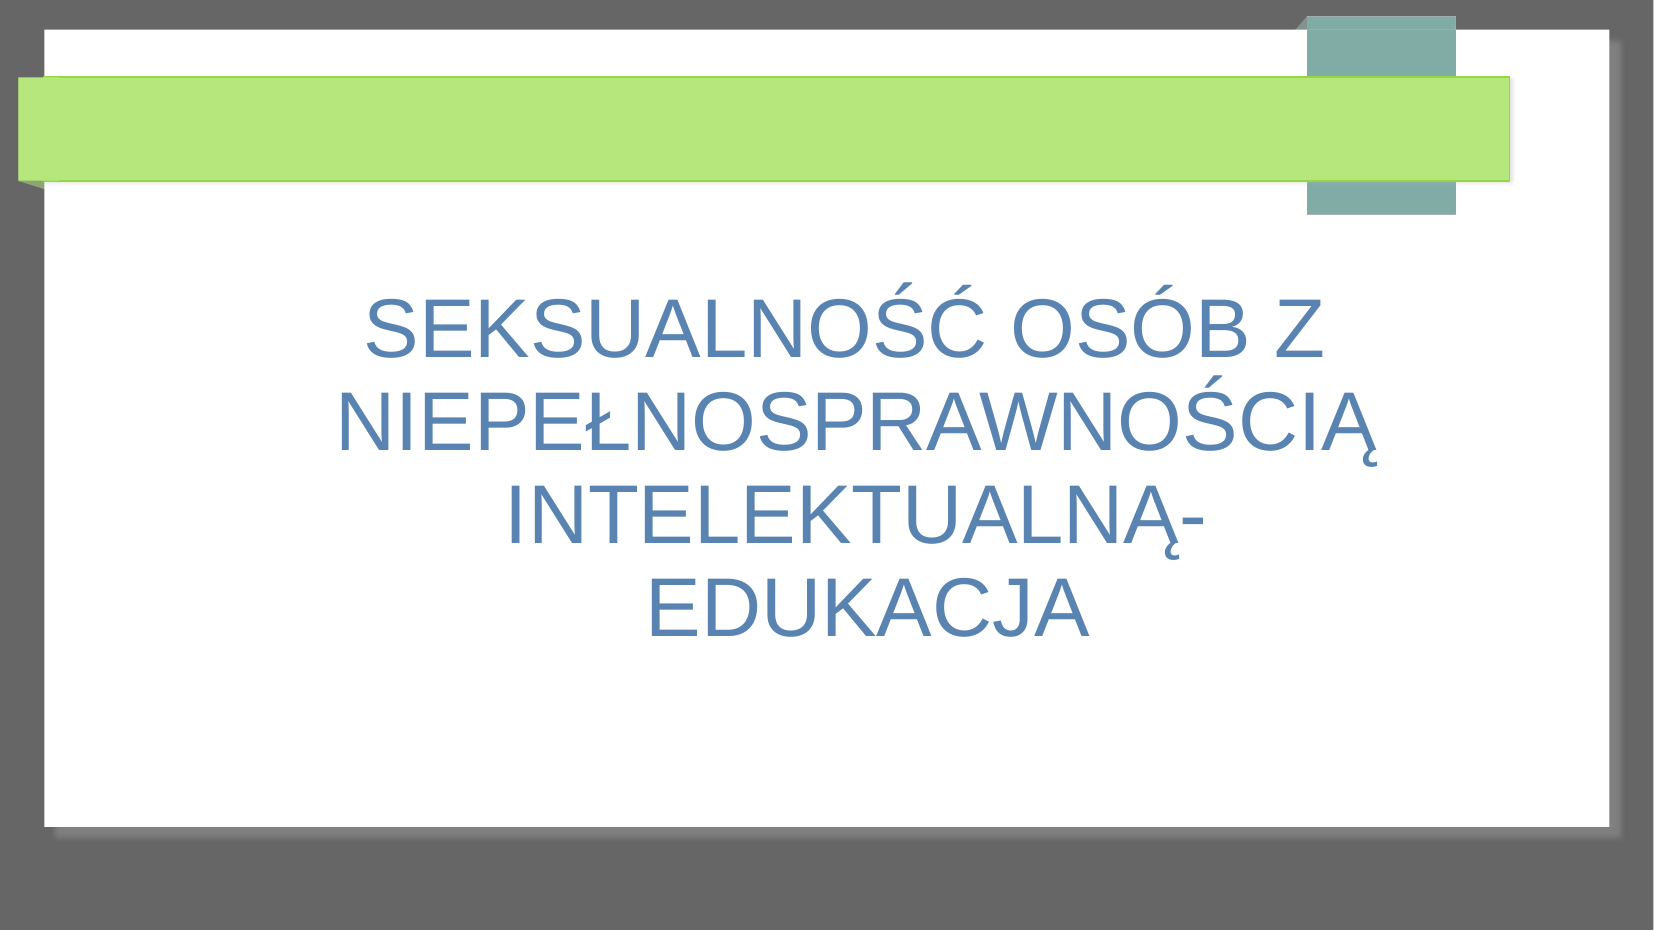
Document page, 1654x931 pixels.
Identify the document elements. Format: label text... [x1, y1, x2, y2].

title SEKSUALNOŚĆ OSÓB Z NIEPEŁNOSPRAWNOŚCIĄ INTELEKTUALNĄ- EDUKACJA [147, 282, 1565, 655]
